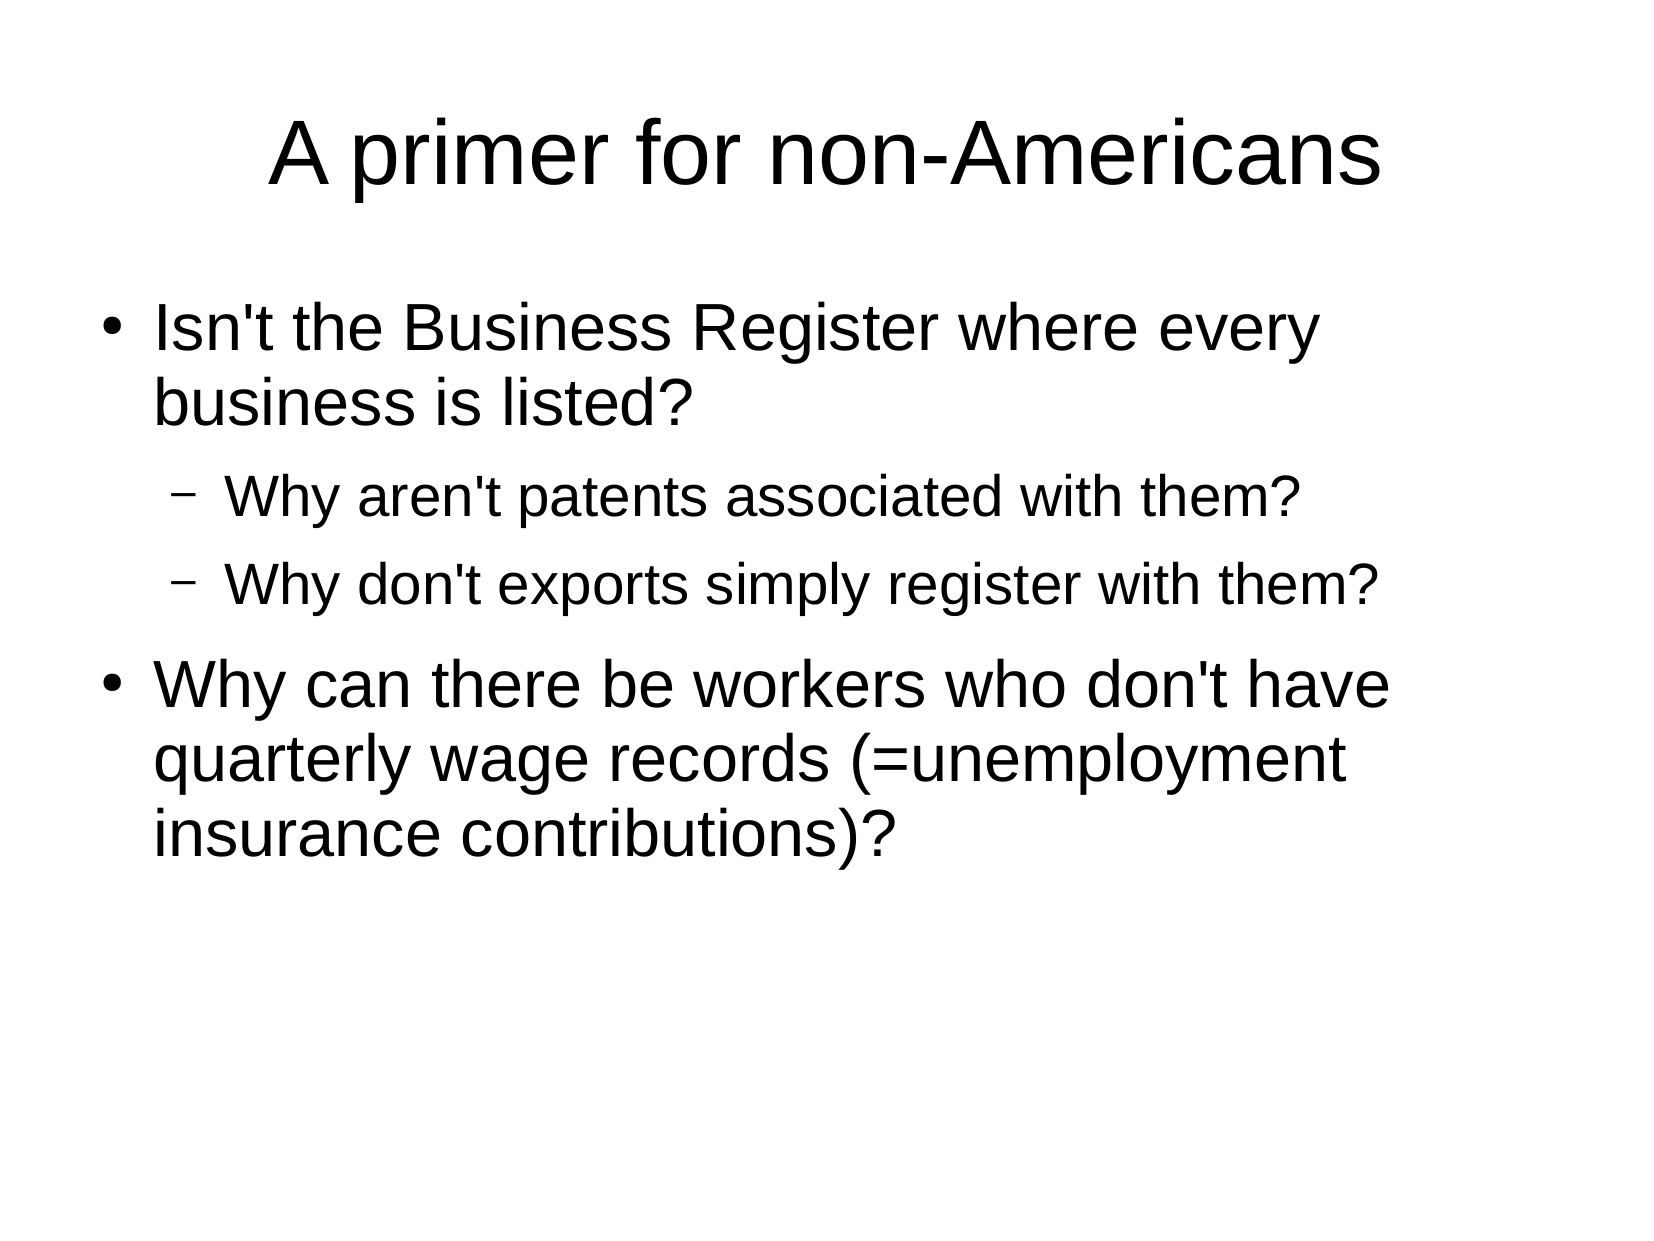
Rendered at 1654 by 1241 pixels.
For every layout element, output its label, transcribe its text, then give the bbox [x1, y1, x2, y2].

title A primer for non-Americans [82, 49, 1571, 257]
list Isn't the Business Register where every business is listed? Why aren't patents associated with them? Why don't exports simply register with them? Why can there be workers who don't have quarterly wage records (=unemployment insurance contributions)? [82, 290, 1571, 1010]
